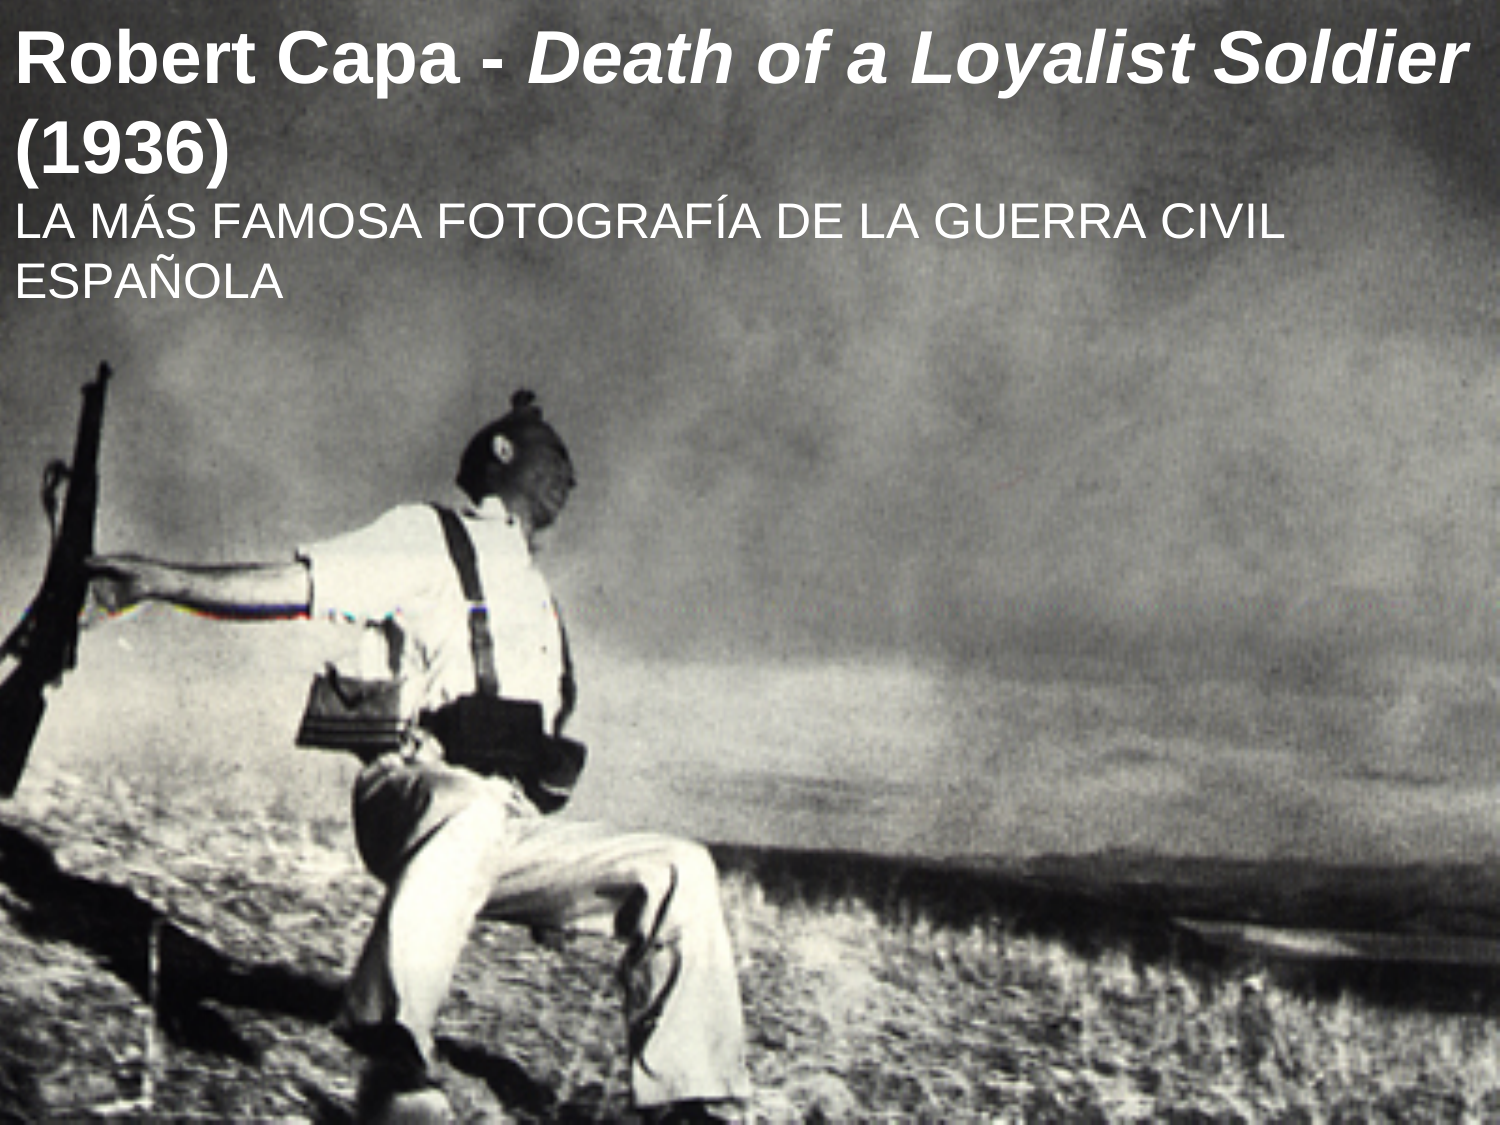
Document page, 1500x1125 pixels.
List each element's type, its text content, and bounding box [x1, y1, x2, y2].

text_box Robert Capa - Death of a Loyalist Soldier (1936) LA MÁS FAMOSA FOTOGRAFÍA DE LA GUERRA CIVIL ESPAÑOLA [0, 1, 1500, 317]
picture [0, 317, 1500, 1125]
